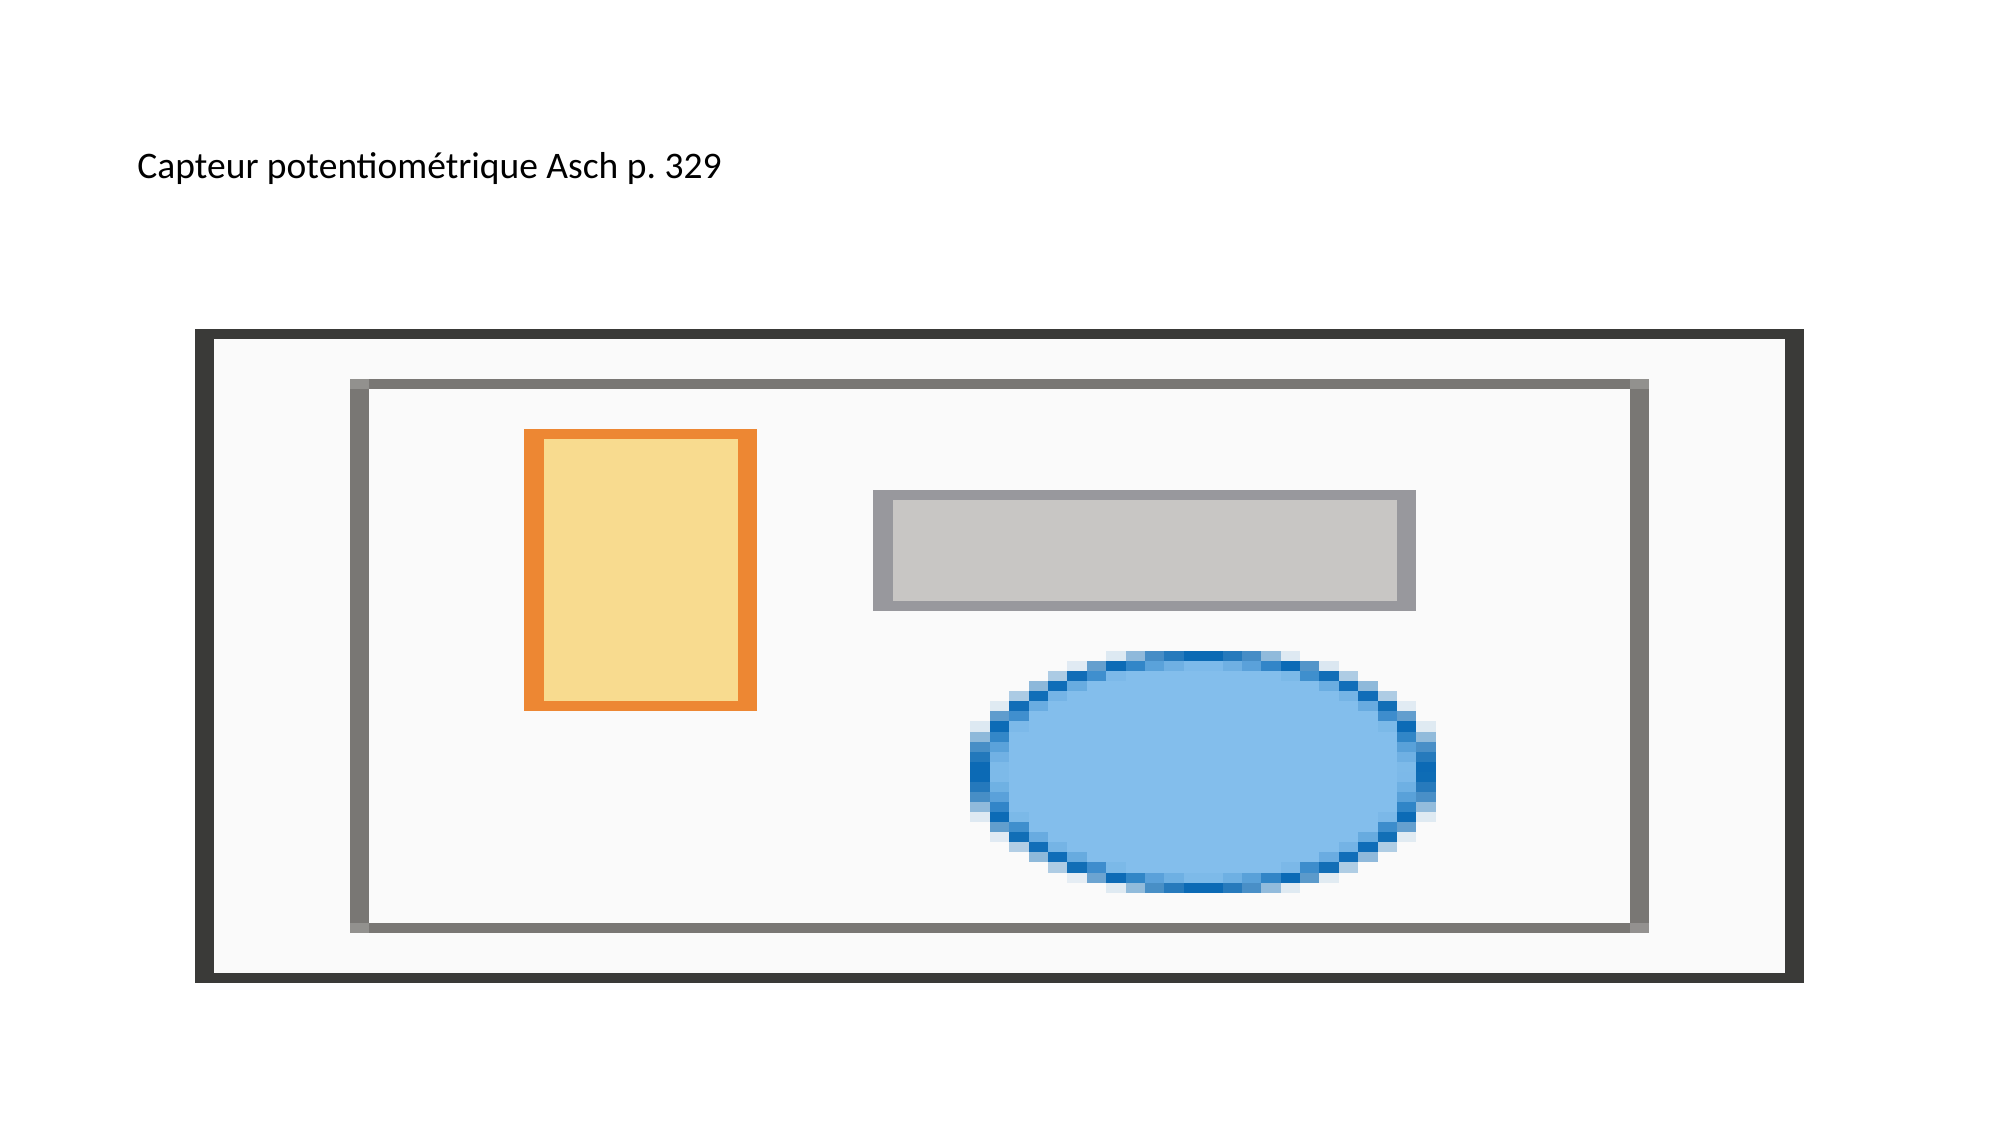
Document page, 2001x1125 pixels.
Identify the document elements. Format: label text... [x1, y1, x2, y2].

chart [137, 299, 1863, 1014]
title Capteur potentiométrique Asch p. 329 [137, 59, 1863, 278]
